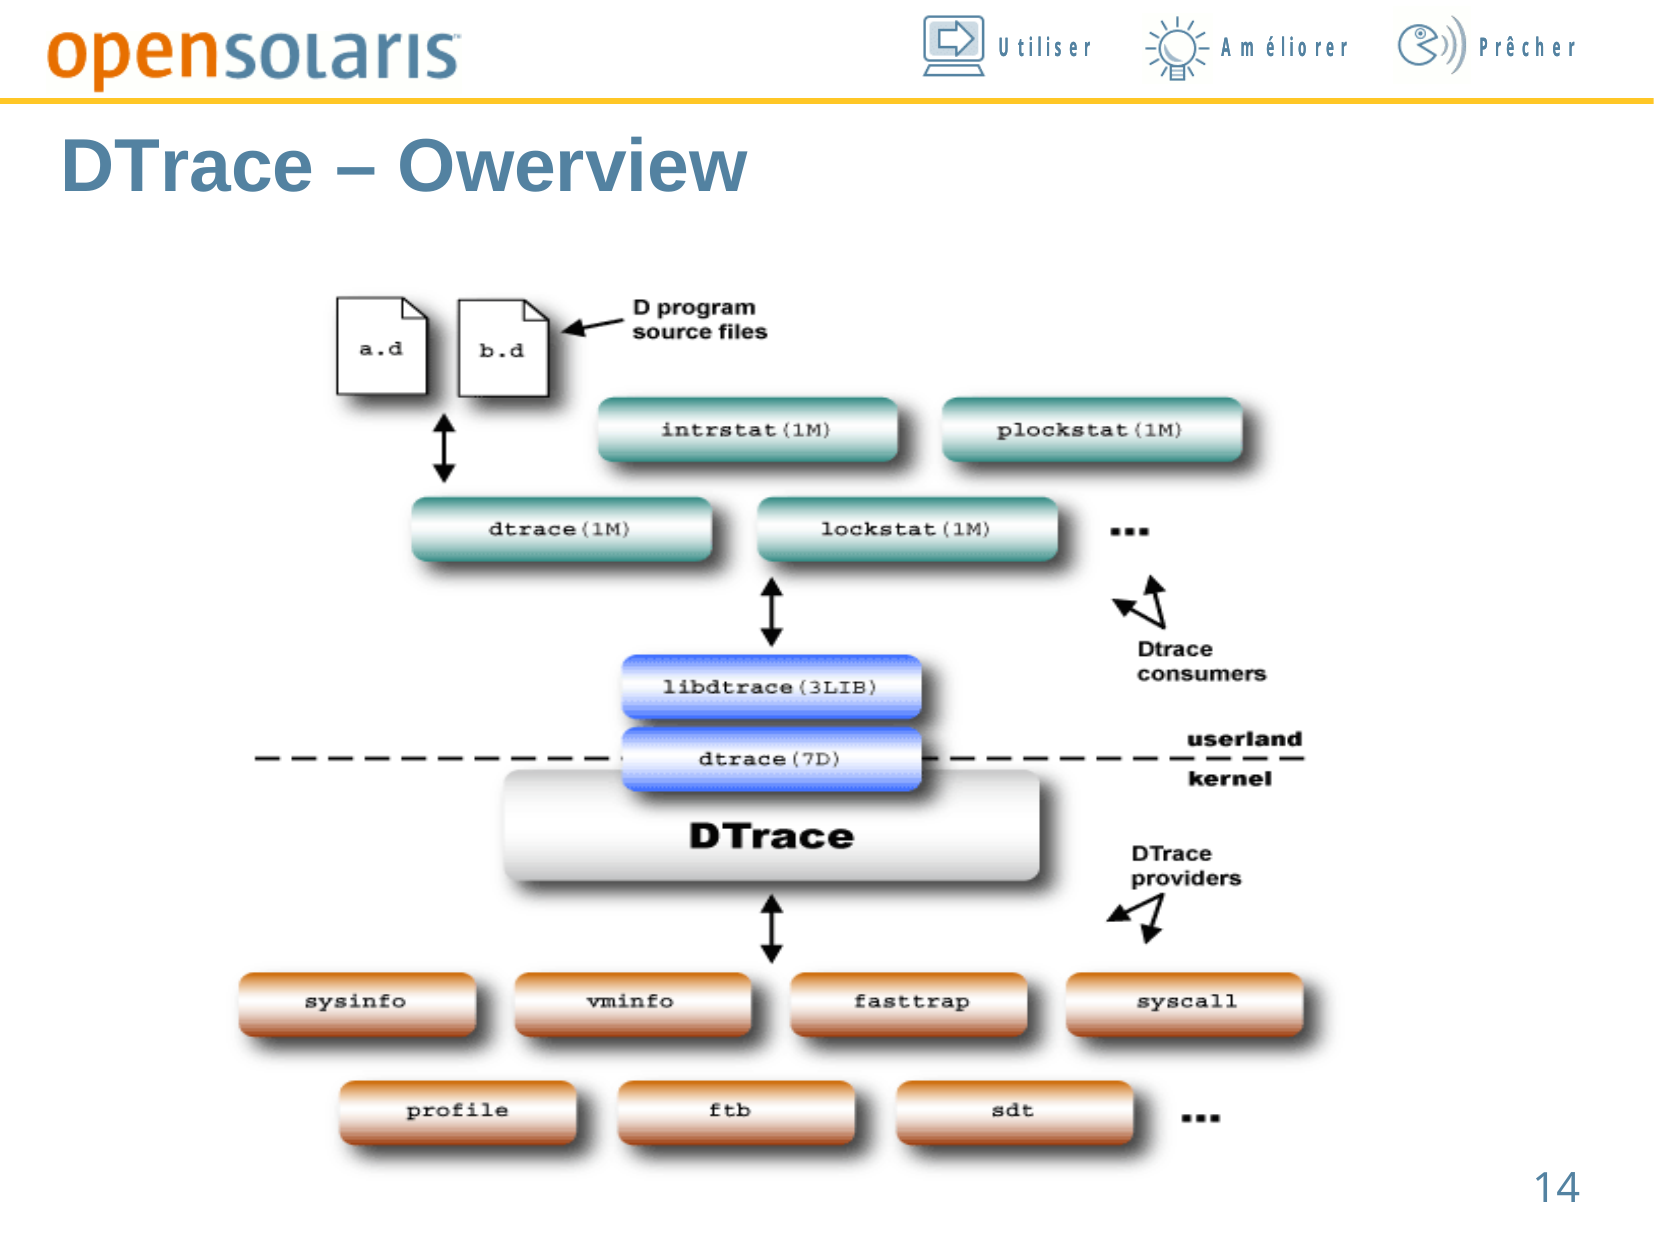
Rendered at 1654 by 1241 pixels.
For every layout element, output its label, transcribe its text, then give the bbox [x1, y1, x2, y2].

title DTrace – Owerview [60, 120, 1534, 211]
picture [223, 283, 1349, 1184]
picture [46, 31, 462, 94]
